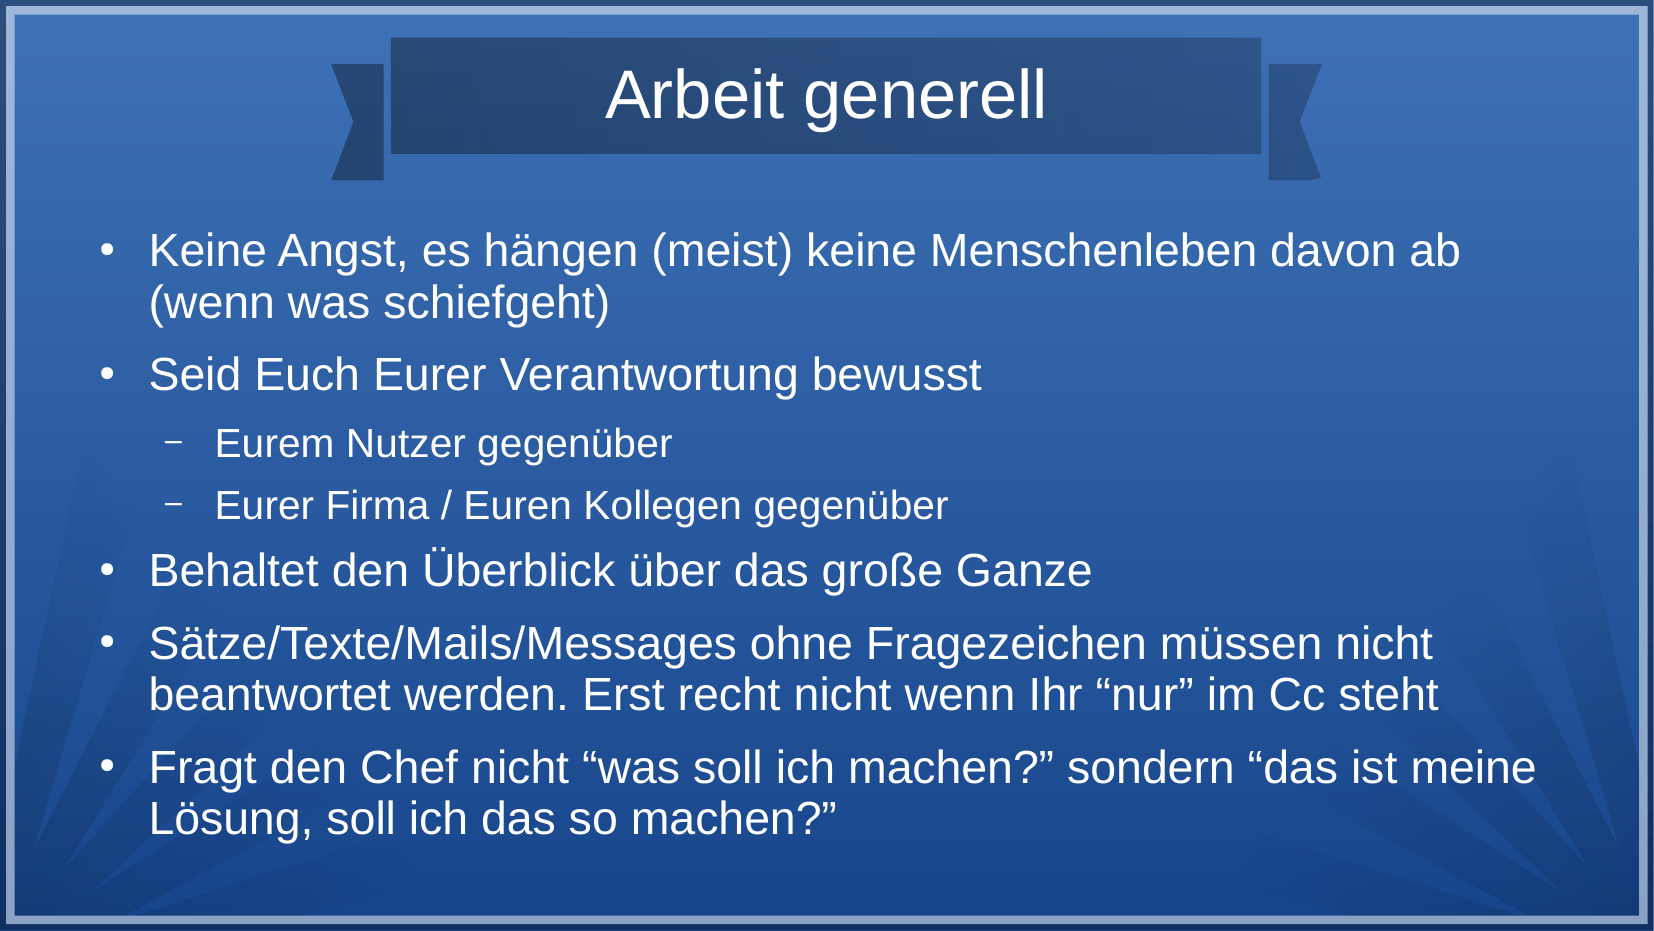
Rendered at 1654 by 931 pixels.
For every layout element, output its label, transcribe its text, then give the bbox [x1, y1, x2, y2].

list Keine Angst, es hängen (meist) keine Menschenleben davon ab (wenn was schiefgeht) Seid Euch Eurer Verantwortung bewusst Eurem Nutzer gegenüber Eurer Firma / Euren Kollegen gegenüber Behaltet den Überblick über das große Ganze Sätze/Texte/Mails/Messages ohne Fragezeichen müssen nicht beantwortet werden. Erst recht nicht wenn Ihr “nur” im Cc steht Fragt den Chef nicht “was soll ich machen?” sondern “das ist meine Lösung, soll ich das so machen?” [82, 224, 1571, 848]
title Arbeit generell [389, 35, 1264, 154]
